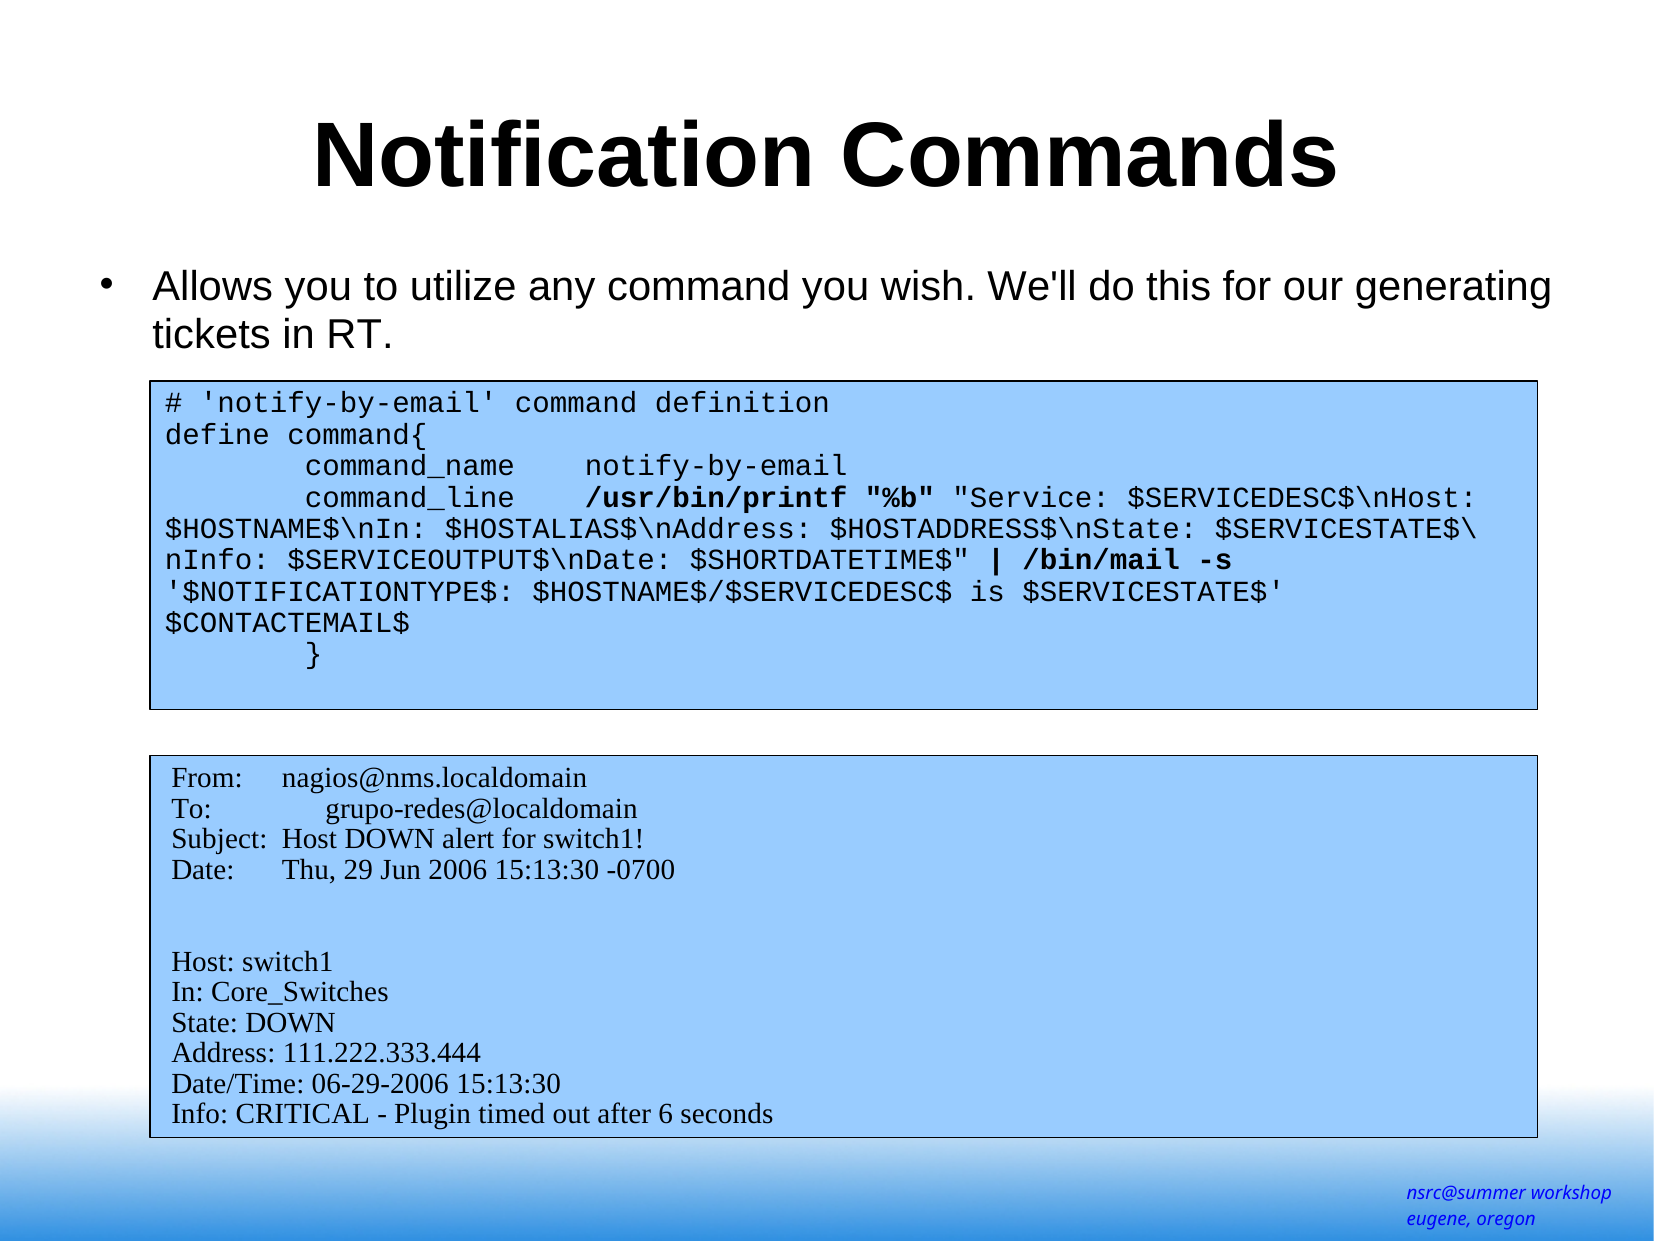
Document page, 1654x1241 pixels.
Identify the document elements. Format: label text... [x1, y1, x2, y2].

title Notification Commands [82, 49, 1571, 257]
picture [0, 1083, 1654, 1241]
text_box # 'notify-by-email' command definition define command{ command_name notify-by-email command_line /usr/bin/printf "%b" "Service: $SERVICEDESC$\nHost: $HOSTNAME$\nIn: $HOSTALIAS$\nAddress: $HOSTADDRESS$\nState: $SERVICESTATE$\nInfo: $SERVICEOUTPUT$\nDate: $SHORTDATETIME$" | /bin/mail -s '$NOTIFICATIONTYPE$: $HOSTNAME$/$SERVICEDESC$ is $SERVICESTATE$' $CONTACTEMAIL$ } [149, 381, 1538, 710]
list Allows you to utilize any command you wish. We'll do this for our generating tickets in RT. [82, 260, 1571, 384]
text_box From: nagios@nms.localdomain To: grupo-redes@localdomain Subject: Host DOWN alert for switch1! Date: Thu, 29 Jun 2006 15:13:30 -0700 Host: switch1 In: Core_Switches State: DOWN Address: 111.222.333.444 Date/Time: 06-29-2006 15:13:30 Info: CRITICAL - Plugin timed out after 6 seconds [149, 755, 1538, 1138]
